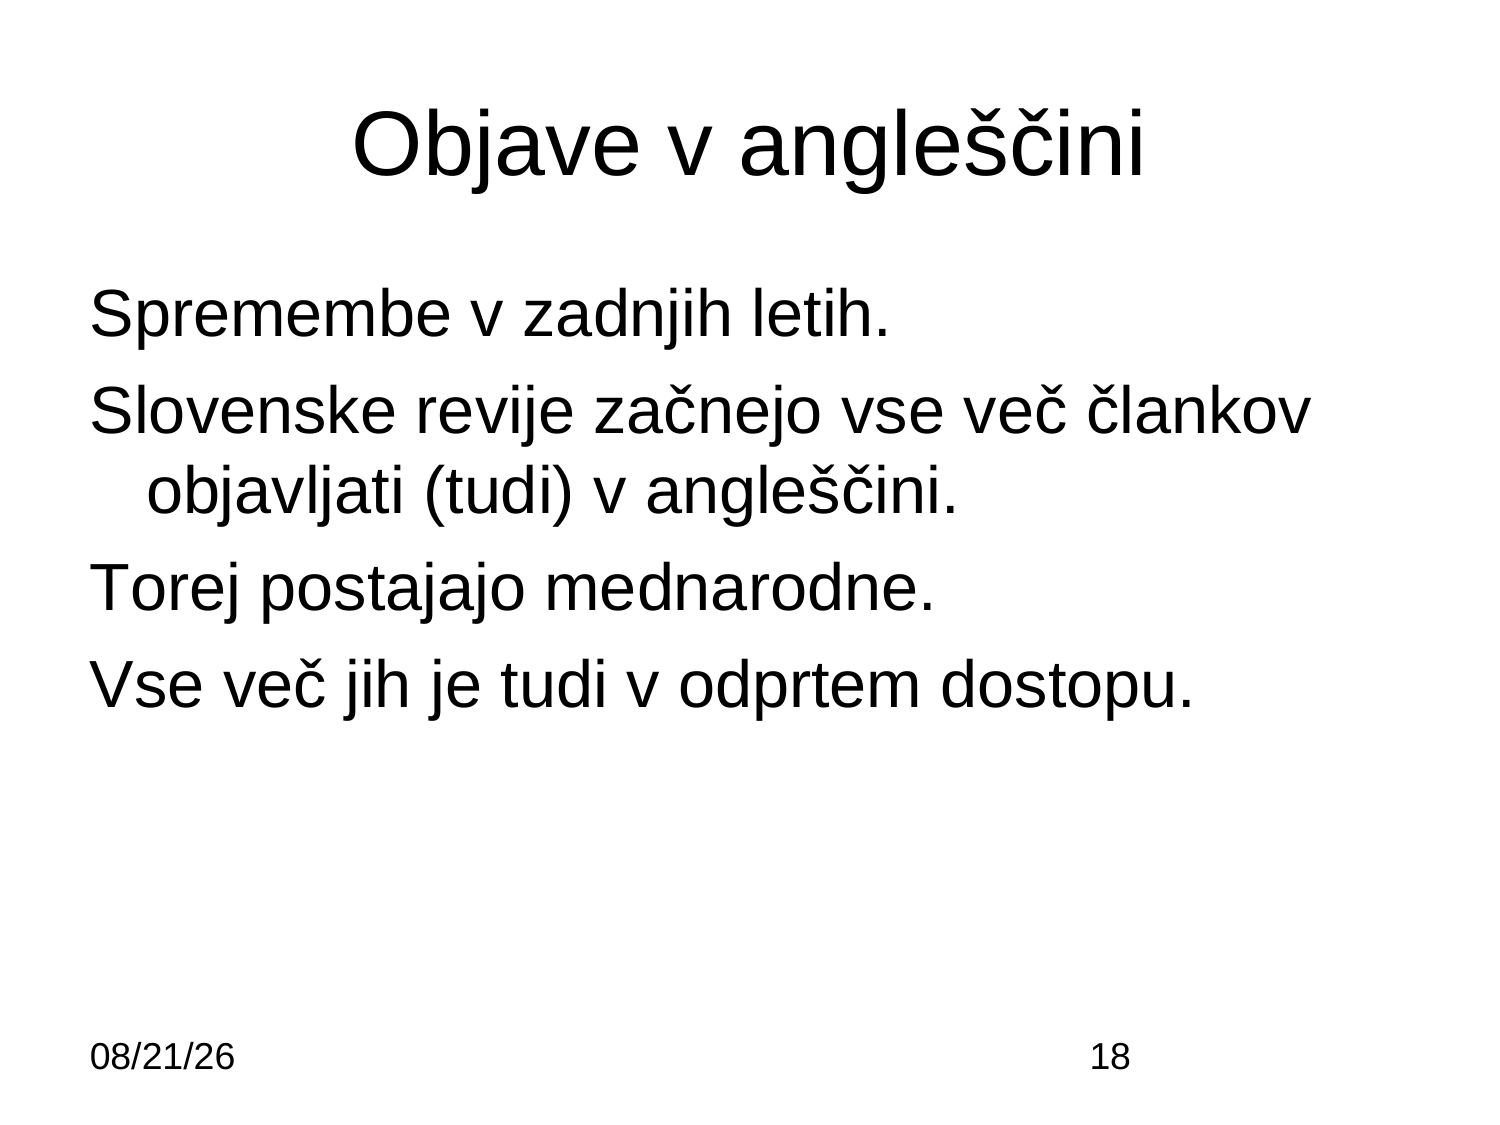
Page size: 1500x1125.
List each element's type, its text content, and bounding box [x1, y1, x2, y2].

list Spremembe v zadnjih letih. Slovenske revije začnejo vse več člankov objavljati (tudi) v angleščini. Torej postajajo mednarodne. Vse več jih je tudi v odprtem dostopu. [75, 262, 1426, 1006]
title Objave v angleščini [75, 45, 1426, 233]
